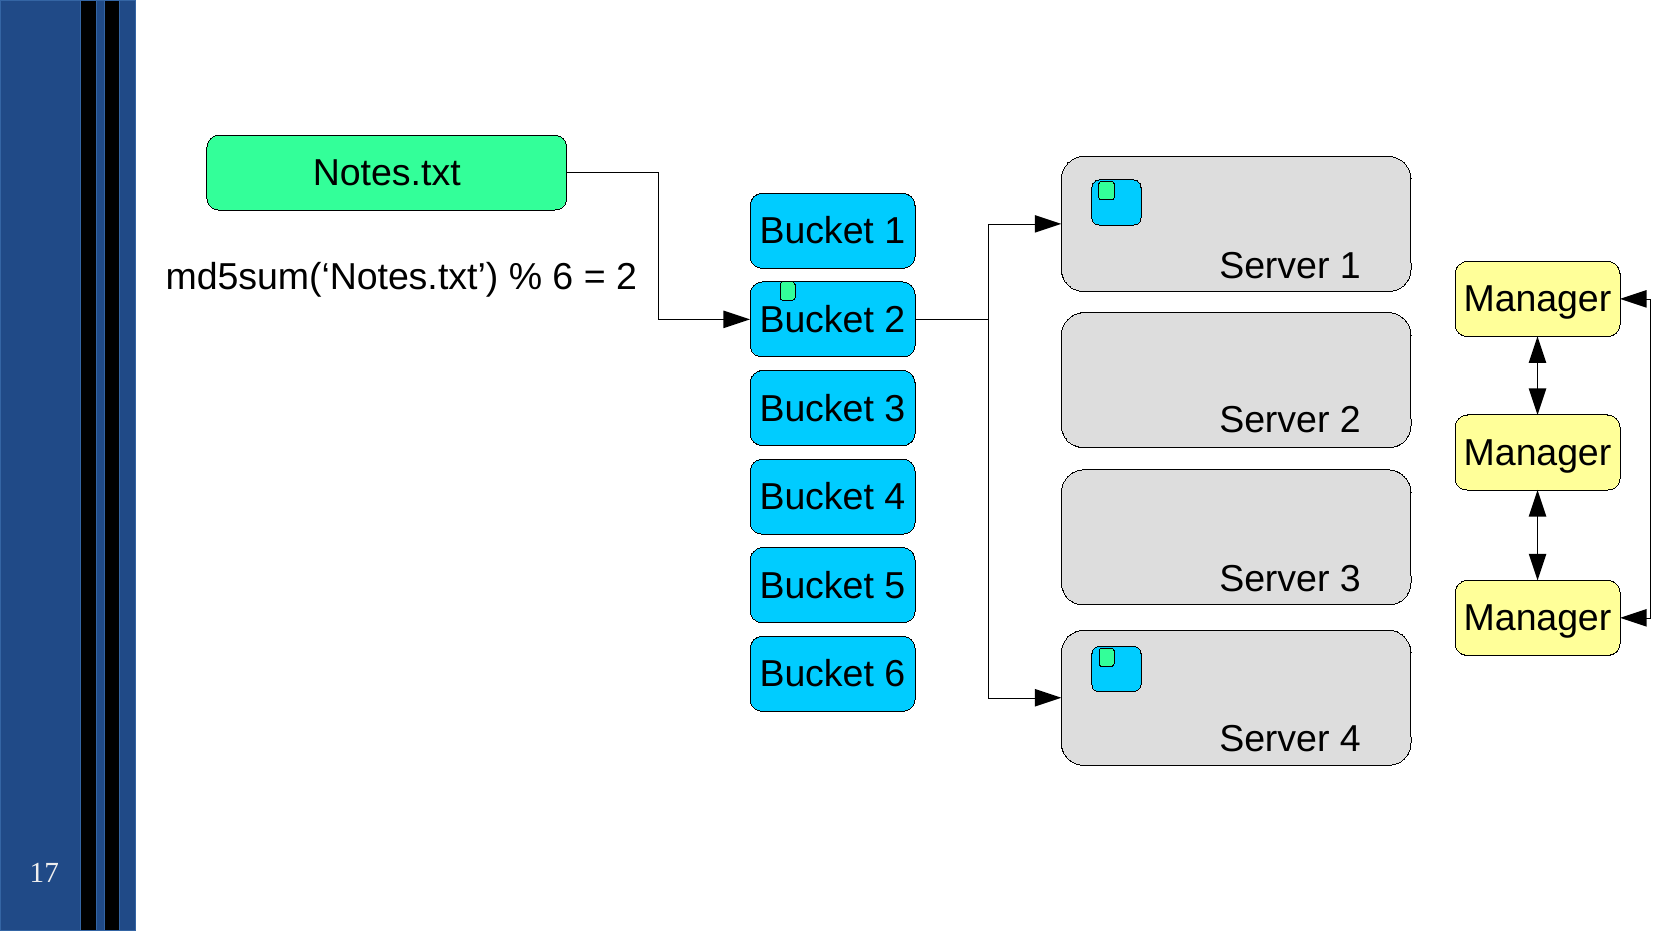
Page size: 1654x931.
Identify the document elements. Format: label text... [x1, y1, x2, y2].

text_box Manager [1455, 580, 1621, 656]
text_box Manager [1455, 414, 1621, 491]
text_box Bucket 1 [750, 193, 916, 269]
text_box [1061, 312, 1412, 448]
text_box Bucket 3 [750, 370, 916, 446]
text_box Server 1 [1204, 237, 1376, 295]
text_box Notes.txt [206, 135, 567, 211]
text_box Bucket 5 [750, 547, 916, 623]
text_box [1061, 630, 1412, 766]
text_box [780, 281, 796, 301]
text_box md5sum(‘Notes.txt’) % 6 = 2 [150, 248, 653, 306]
text_box Server 3 [1204, 550, 1376, 608]
text_box Manager [1455, 261, 1621, 337]
text_box [1061, 156, 1412, 292]
text_box [1061, 469, 1412, 605]
text_box Server 4 [1204, 709, 1376, 767]
text_box Server 2 [1204, 390, 1376, 448]
text_box Bucket 6 [750, 636, 916, 712]
text_box Bucket 4 [750, 459, 916, 535]
text_box Bucket 2 [750, 281, 916, 357]
